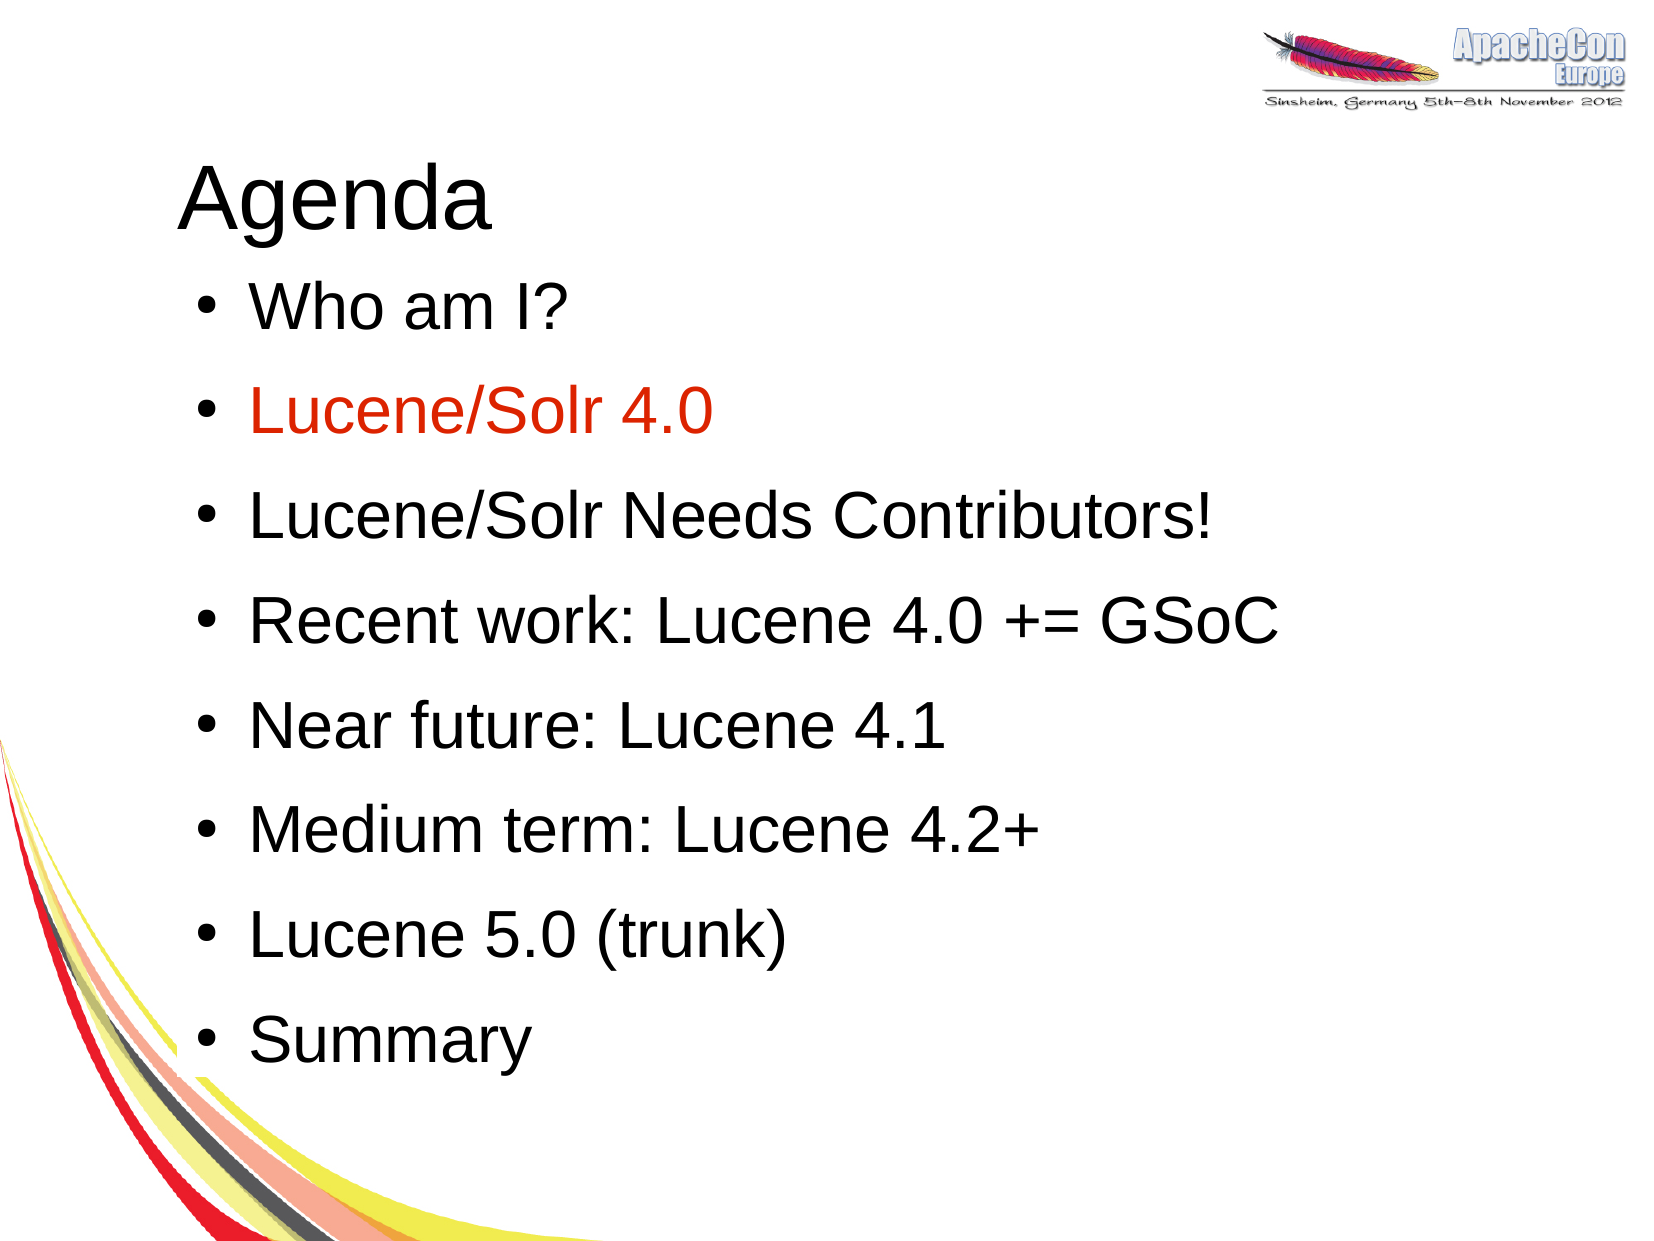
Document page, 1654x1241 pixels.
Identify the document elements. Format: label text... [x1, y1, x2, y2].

list Who am I? Lucene/Solr 4.0 Lucene/Solr Needs Contributors! Recent work: Lucene 4.0 += GSoC Near future: Lucene 4.1 Medium term: Lucene 4.2+ Lucene 5.0 (trunk) Summary [177, 268, 1536, 1075]
title Agenda [177, 146, 1536, 250]
picture [0, 0, 1654, 1241]
